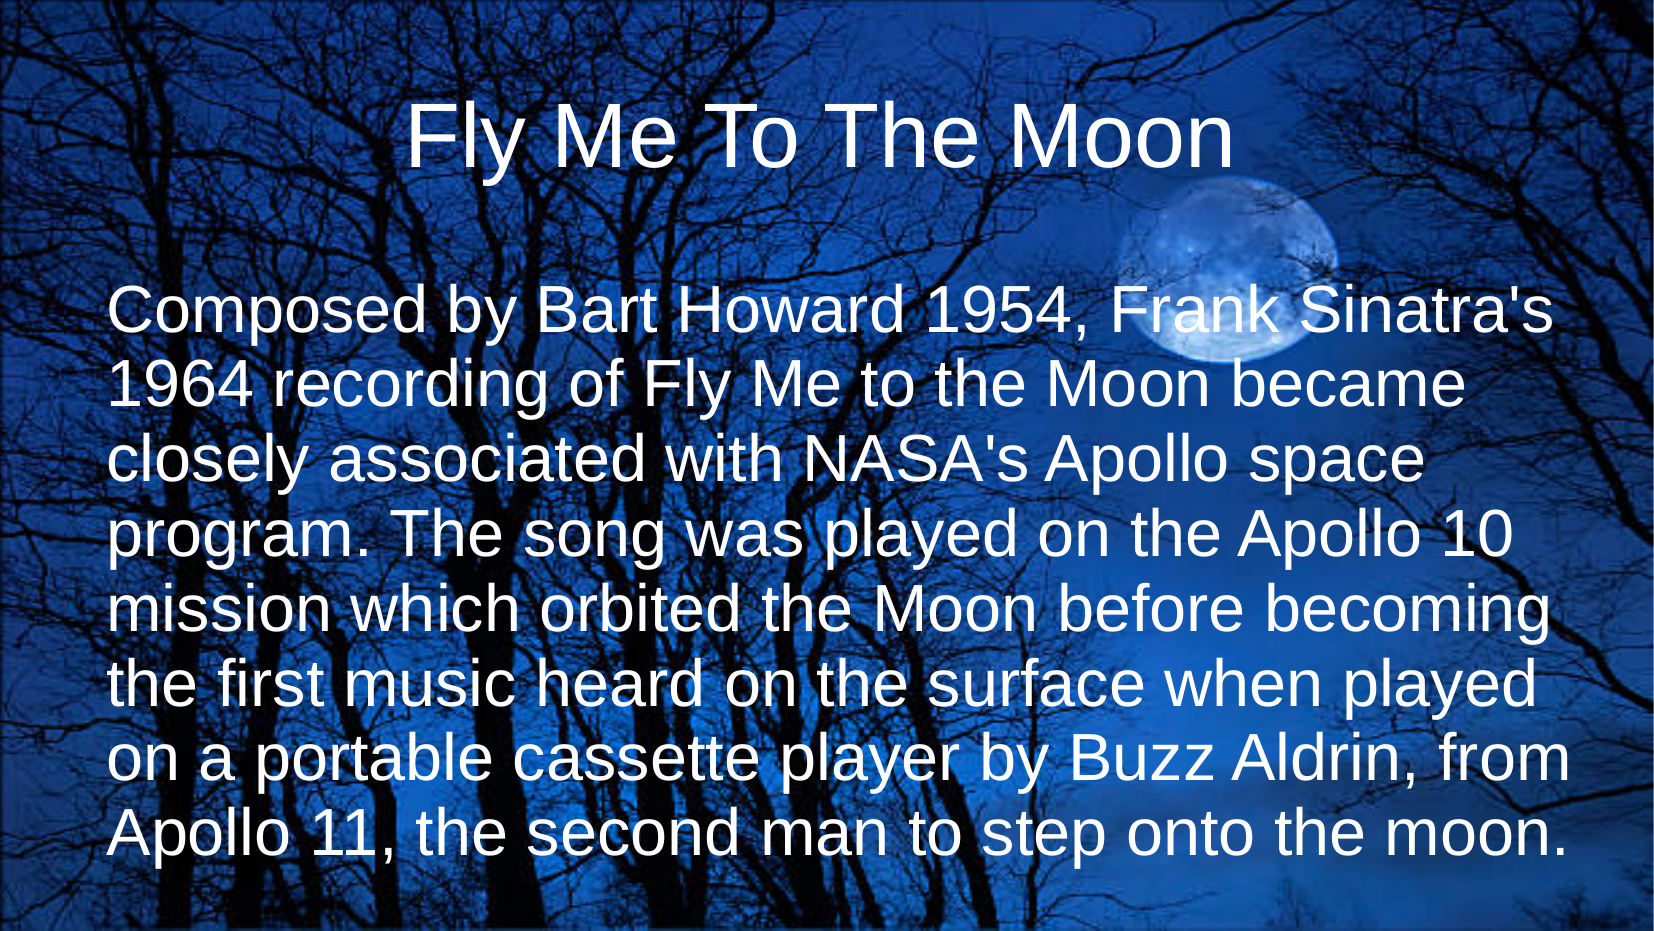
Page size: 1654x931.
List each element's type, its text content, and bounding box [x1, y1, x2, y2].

picture [0, 0, 1654, 931]
title Fly Me To The Moon [35, 47, 1607, 225]
list Composed by Bart Howard 1954, Frank Sinatra's 1964 recording of Fly Me to the Moon became closely associated with NASA's Apollo space program. The song was played on the Apollo 10 mission which orbited the Moon before becoming the first music heard on the surface when played on a portable cassette player by Buzz Aldrin, from Apollo 11, the second man to step onto the moon. [35, 271, 1630, 910]
